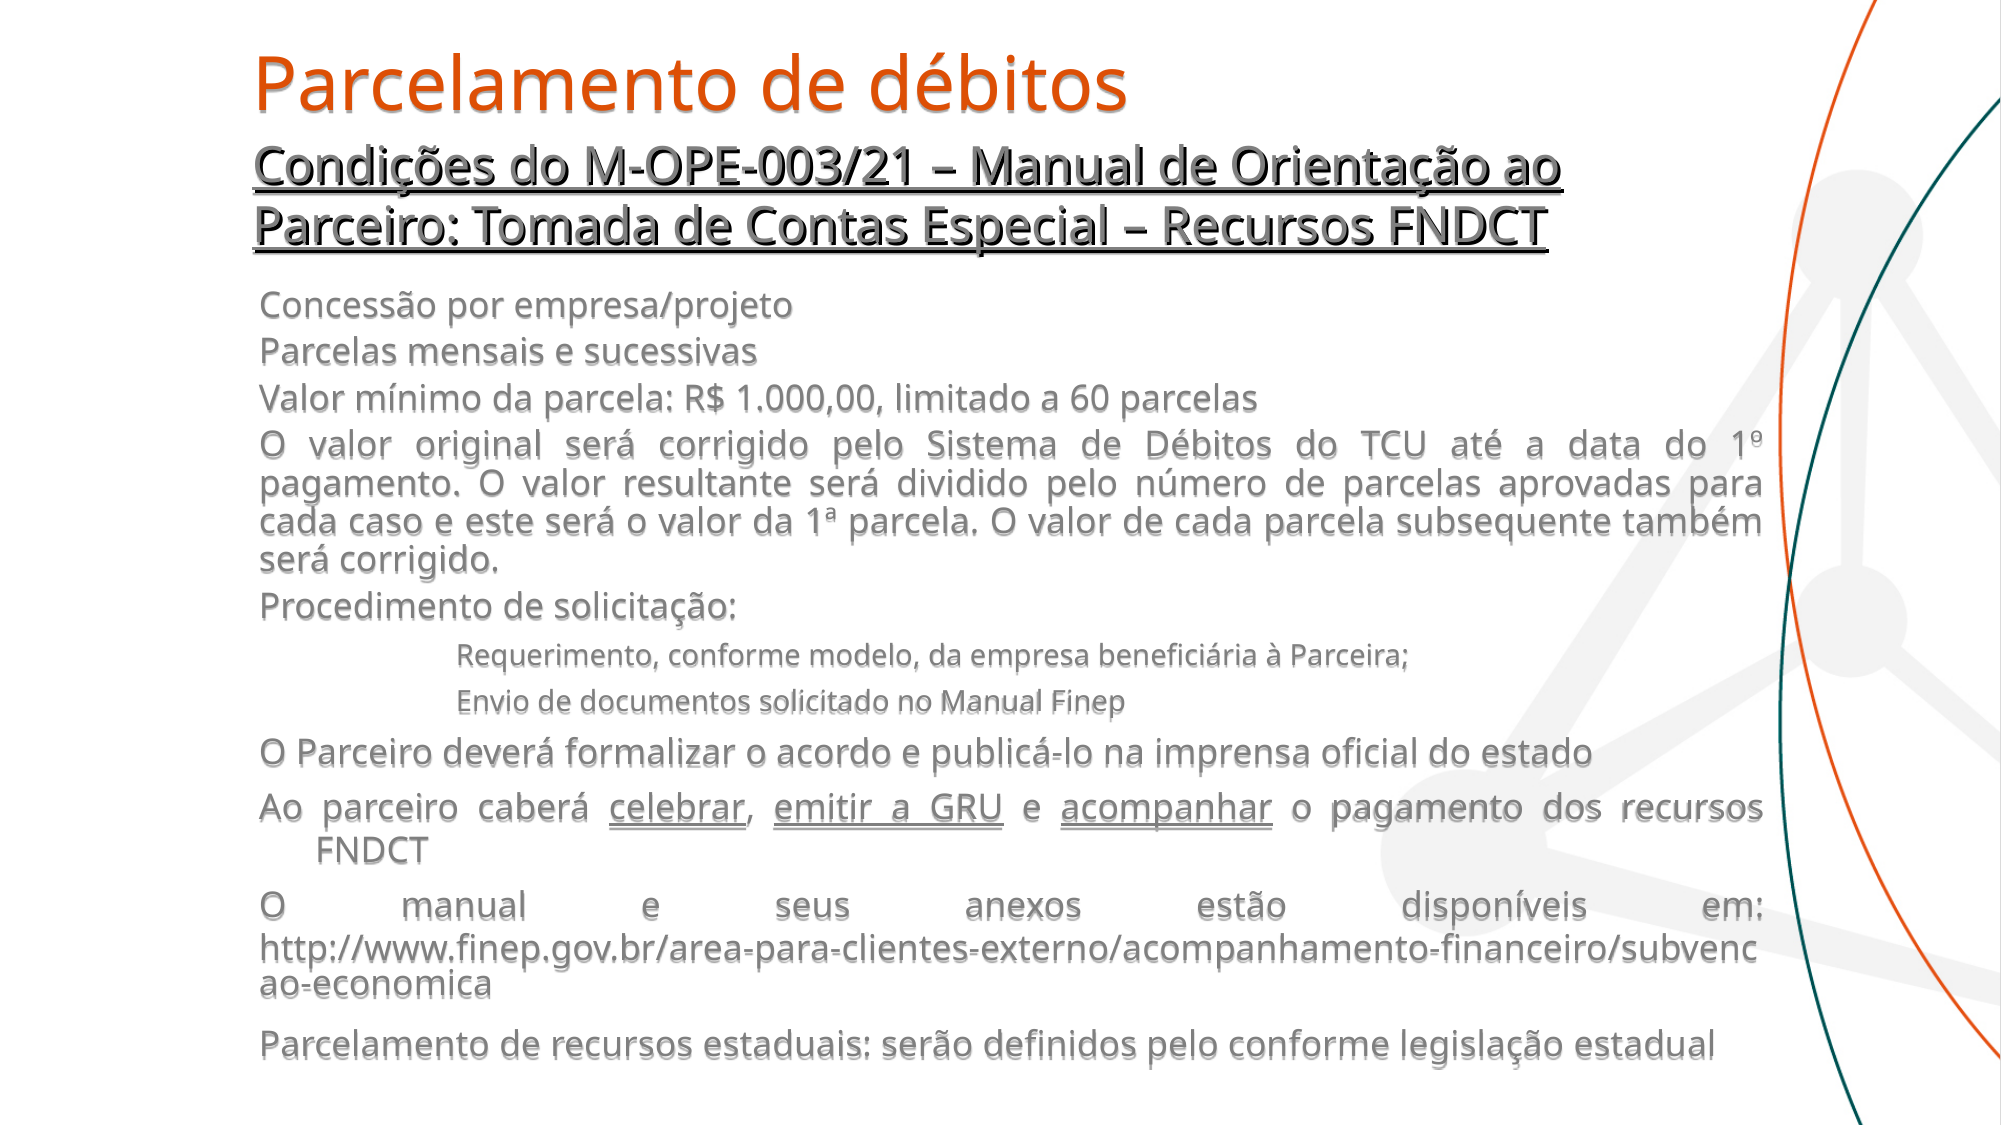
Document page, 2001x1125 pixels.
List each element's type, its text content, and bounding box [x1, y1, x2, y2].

text_box Parcelamento de débitos [237, 27, 1250, 125]
text_box Condições do M-OPE-003/21 – Manual de Orientação ao Parceiro: Tomada de Contas Especial – Recursos FNDCT [237, 125, 1780, 262]
text_box Concessão por empresa/projeto Parcelas mensais e sucessivas Valor mínimo da parcela: R$ 1.000,00, limitado a 60 parcelas O valor original será corrigido pelo Sistema de Débitos do TCU até a data do 1º pagamento. O valor resultante será dividido pelo número de parcelas aprovadas para cada caso e este será o valor da 1ª parcela. O valor de cada parcela subsequente também será corrigido. Procedimento de solicitação: Requerimento, conforme modelo, da empresa beneficiária à Parceira; Envio de documentos solicitado no Manual Finep O Parceiro deverá formalizar o acordo e publicá-lo na imprensa oficial do estado Ao parceiro caberá celebrar, emitir a GRU e acompanhar o pagamento dos recursos FNDCT O manual e seus anexos estão disponíveis em: http://www.finep.gov.br/area-para-clientes-externo/acompanhamento-financeiro/subvencao-economica Parcelamento de recursos estaduais: serão definidos pelo conforme legislação estadual [244, 278, 1780, 1047]
